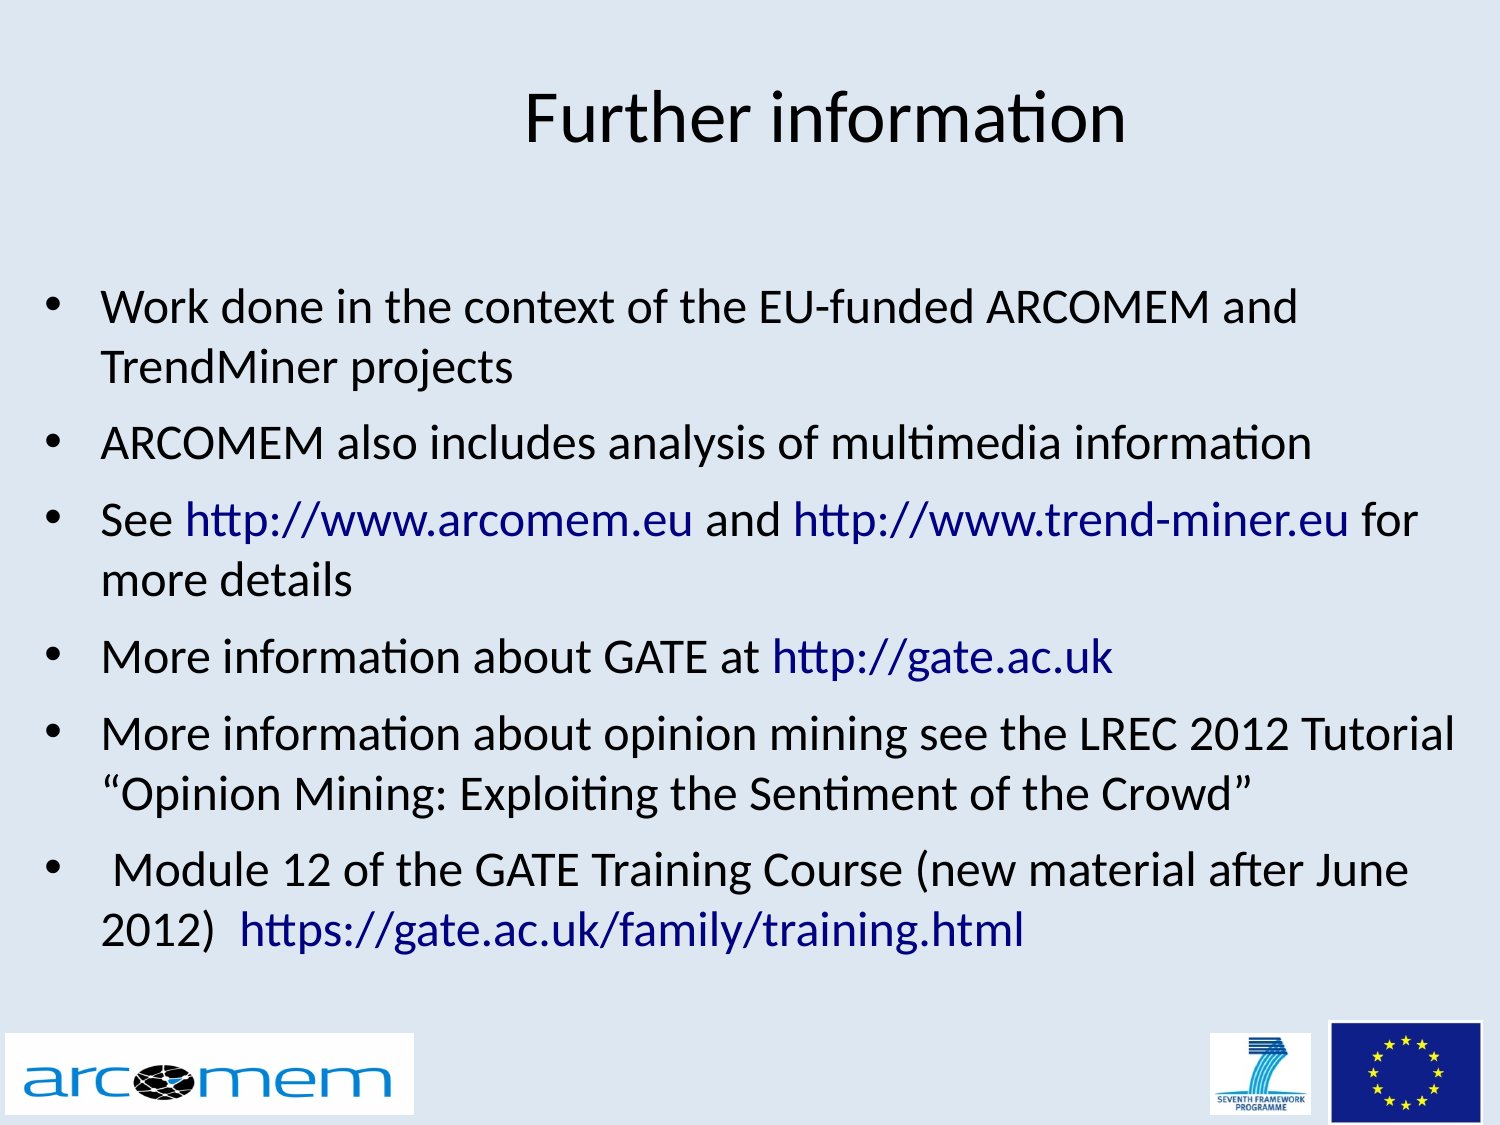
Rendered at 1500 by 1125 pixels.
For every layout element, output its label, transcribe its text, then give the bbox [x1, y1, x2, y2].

list Work done in the context of the EU-funded ARCOMEM and TrendMiner projects ARCOMEM also includes analysis of multimedia information See http://www.arcomem.eu and http://www.trend-miner.eu for more details More information about GATE at http://gate.ac.uk More information about opinion mining see the LREC 2012 Tutorial “Opinion Mining: Exploiting the Sentiment of the Crowd” Module 12 of the GATE Training Course (new material after June 2012) https://gate.ac.uk/family/training.html [29, 265, 1477, 1025]
title Further information [206, 11, 1447, 215]
picture [1328, 1020, 1483, 1125]
picture [1210, 1033, 1311, 1115]
picture [5, 1033, 414, 1115]
